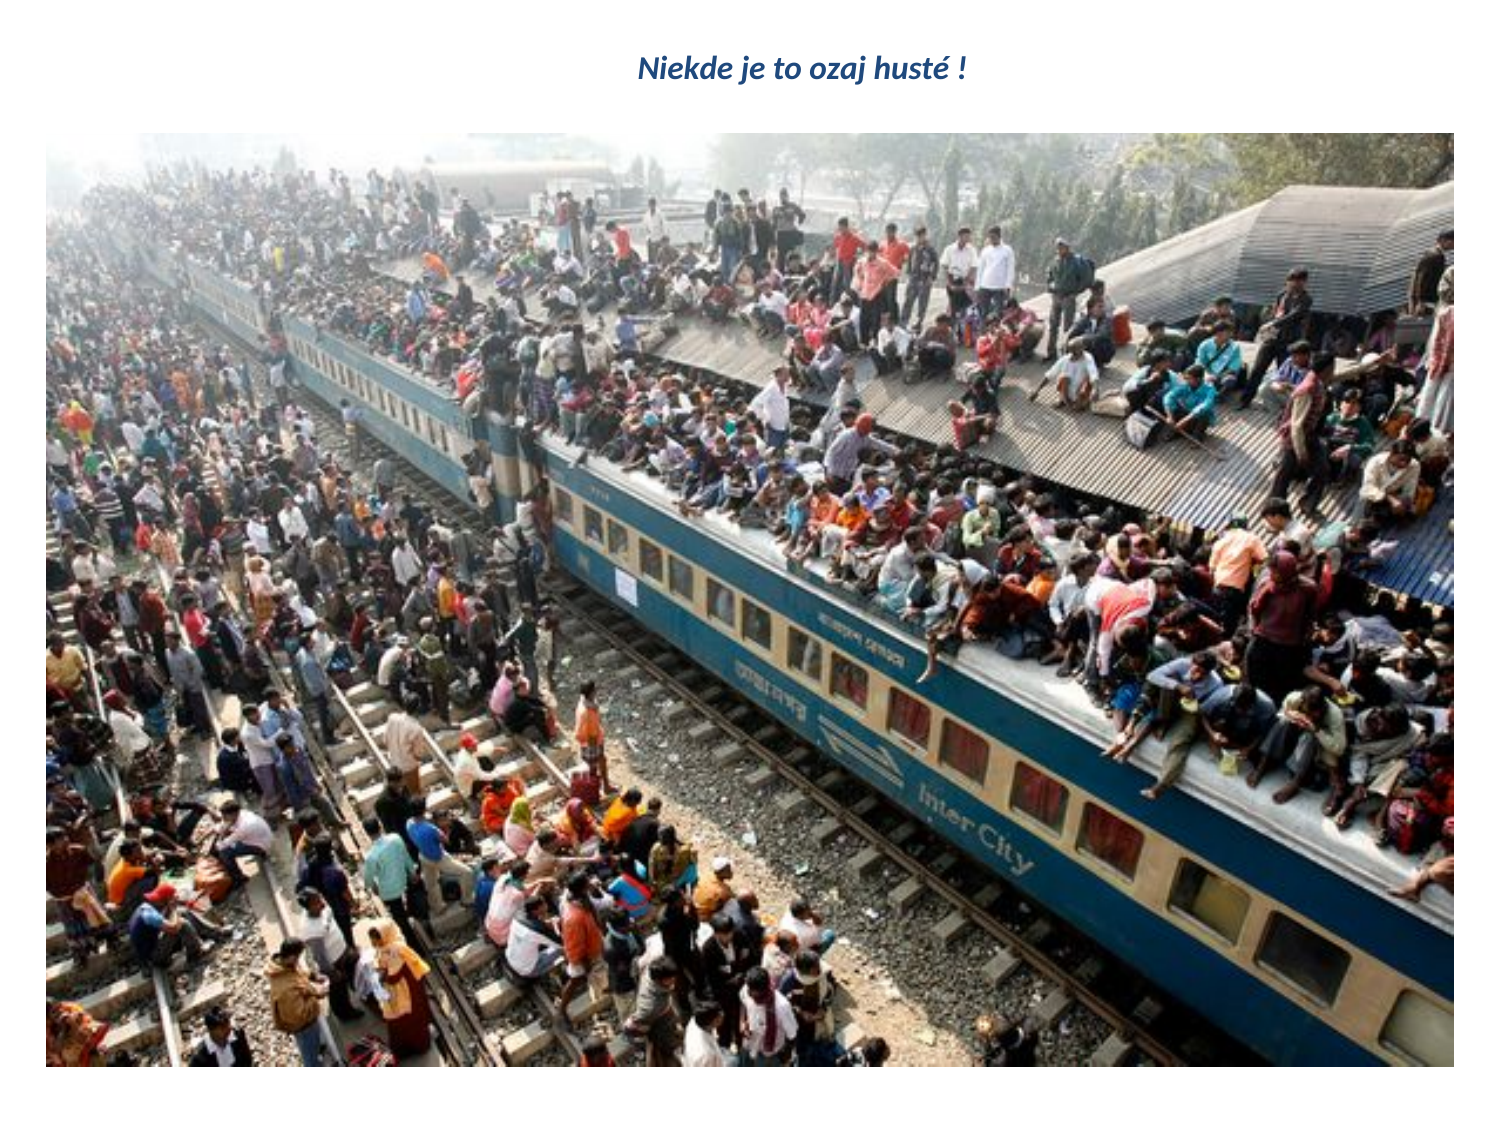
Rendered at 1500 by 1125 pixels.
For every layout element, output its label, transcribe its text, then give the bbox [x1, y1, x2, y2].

picture [46, 133, 1454, 1067]
text_box Niekde je to ozaj husté ! [187, 38, 1419, 94]
